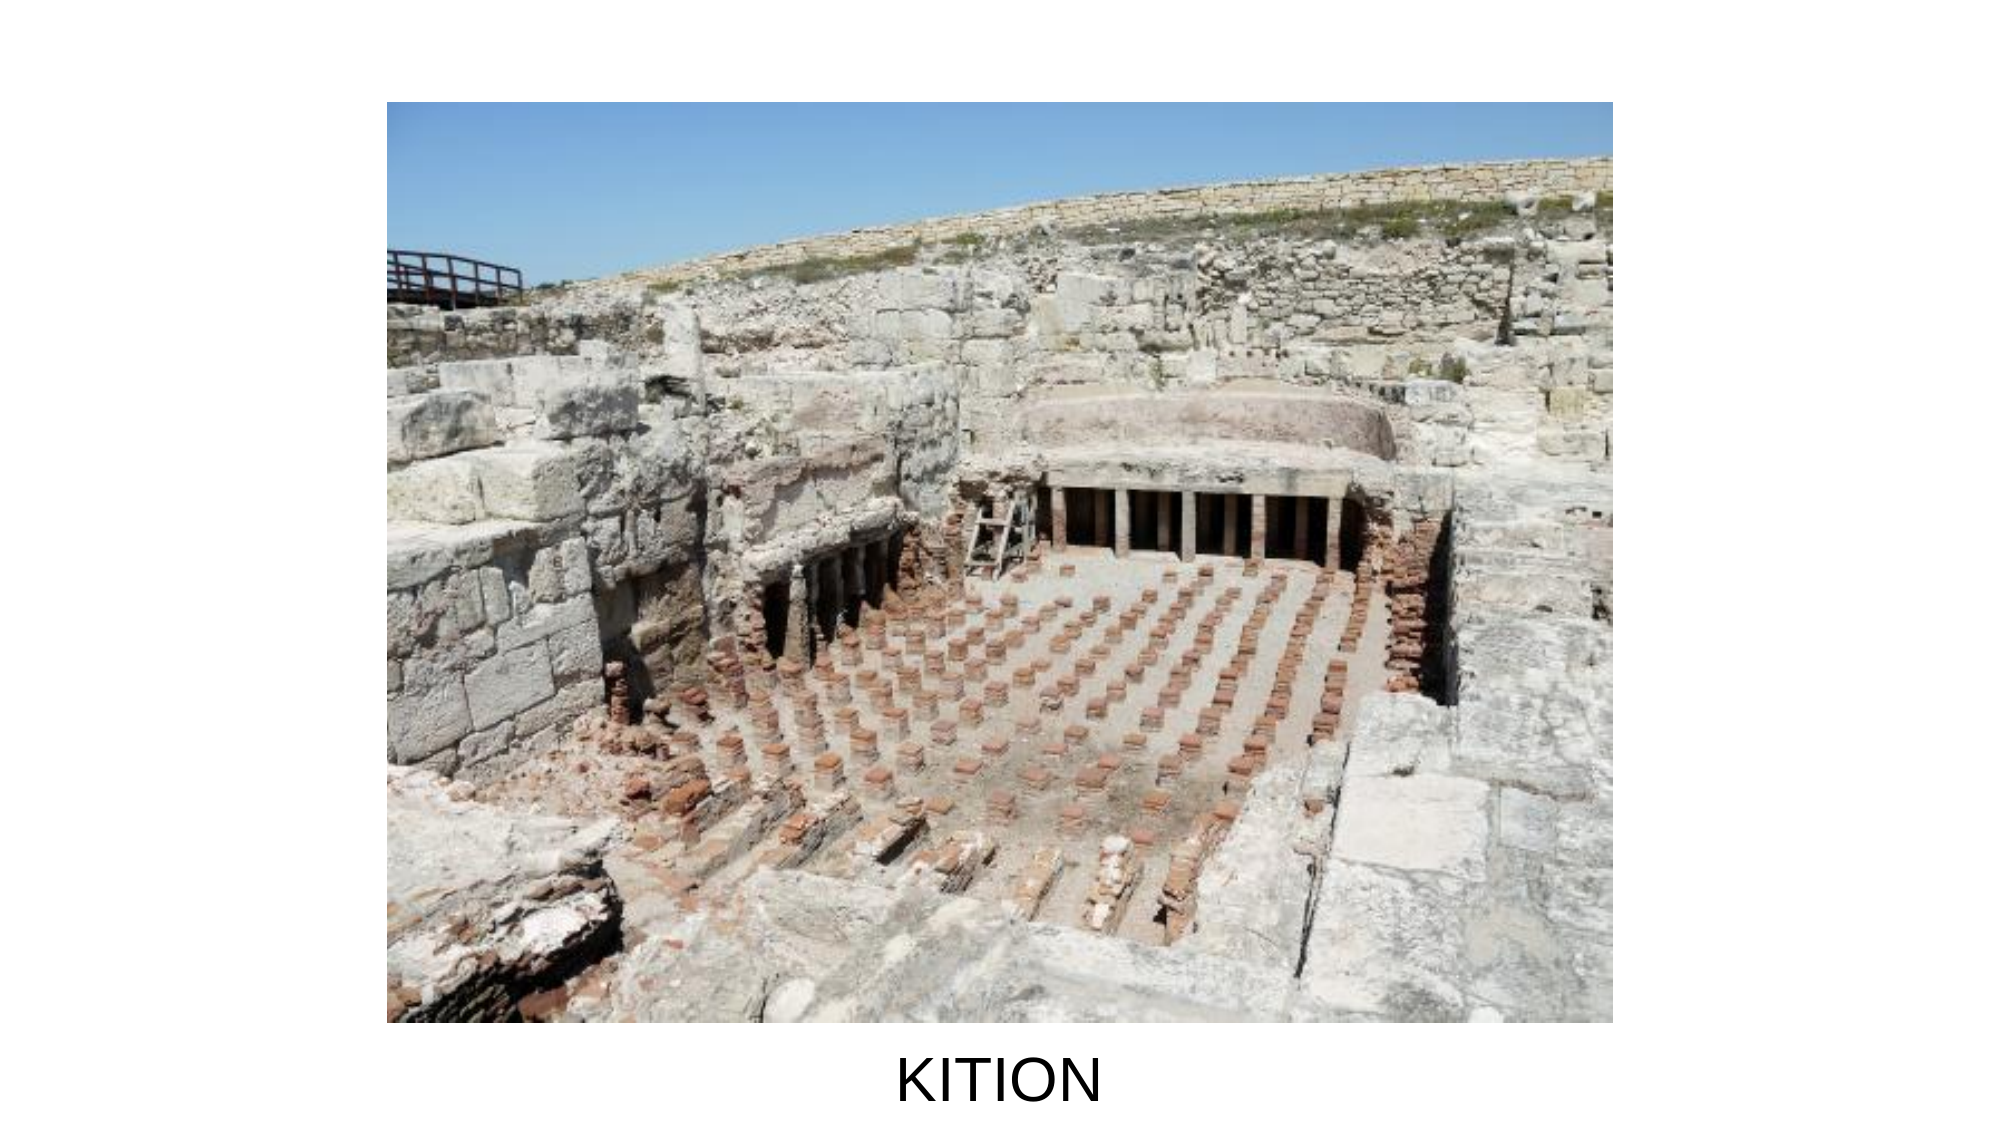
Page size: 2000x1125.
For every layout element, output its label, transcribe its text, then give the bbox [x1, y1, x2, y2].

picture [387, 102, 1613, 1023]
text_box KITION [604, 1023, 1395, 1125]
